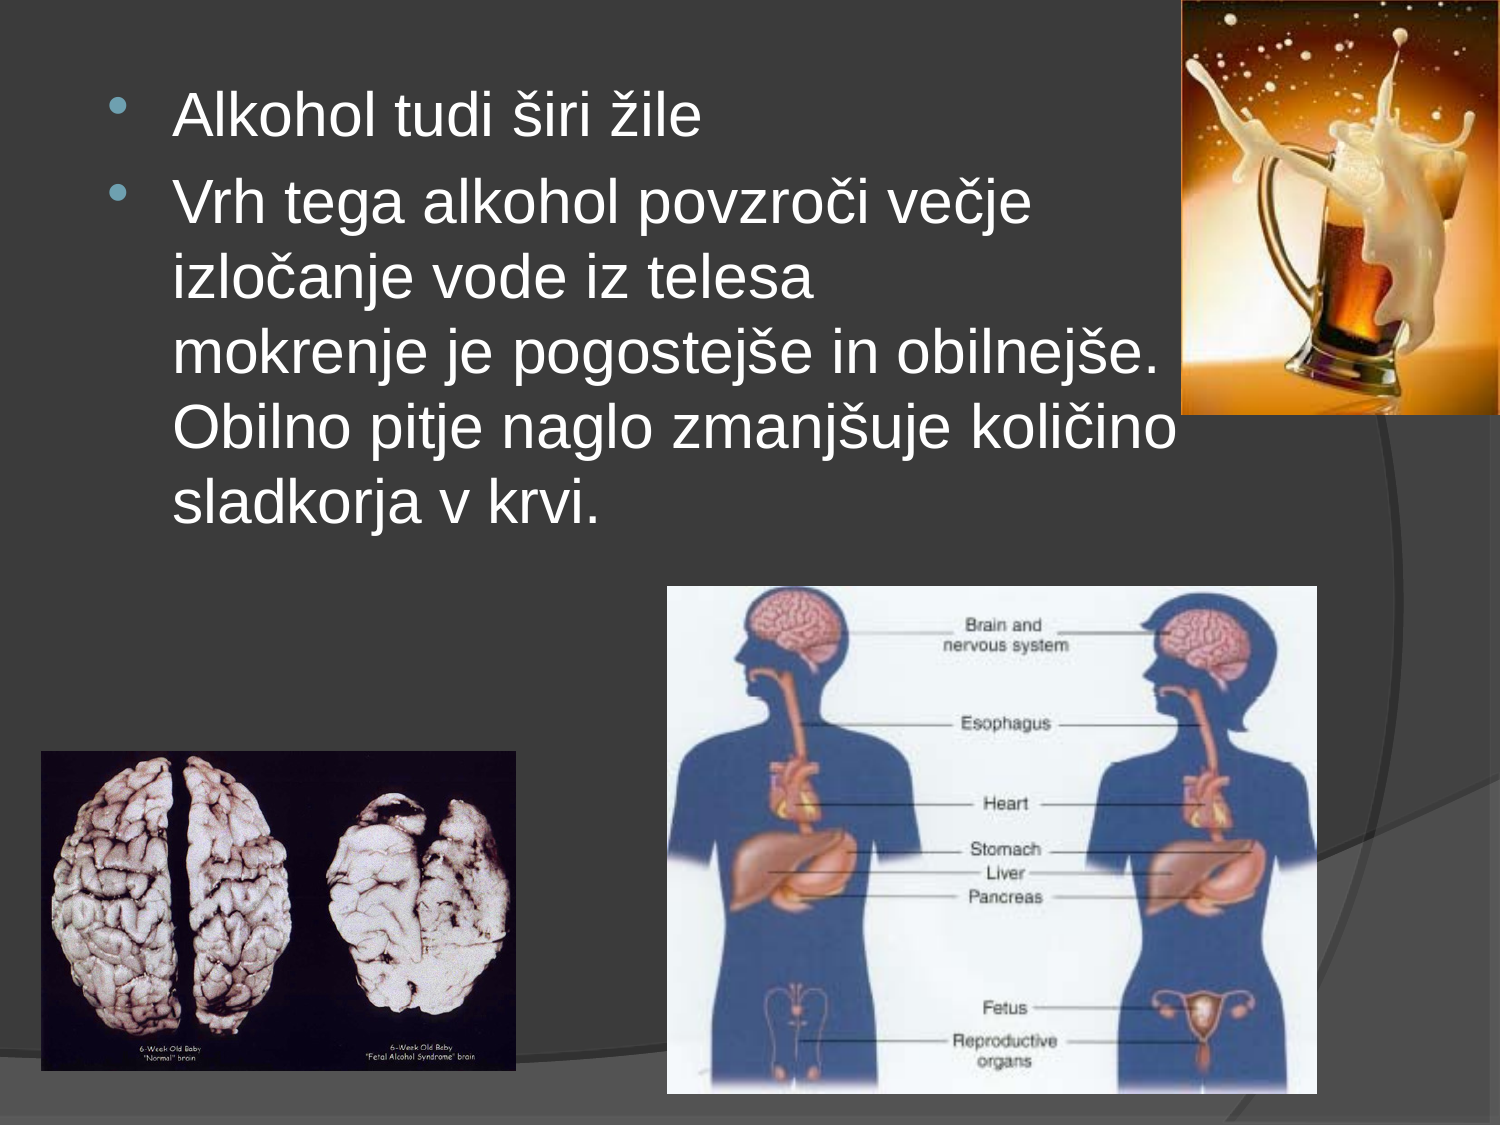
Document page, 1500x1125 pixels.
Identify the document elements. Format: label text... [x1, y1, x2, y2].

picture [1181, 0, 1500, 415]
picture [41, 751, 516, 1071]
picture [667, 586, 1317, 1094]
list Alkohol tudi širi žile Vrh tega alkohol povzroči večje izločanje vode iz telesa mokrenje je pogostejše in obilnejše. Obilno pitje naglo zmanjšuje količino sladkorja v krvi. [88, 66, 1300, 1005]
